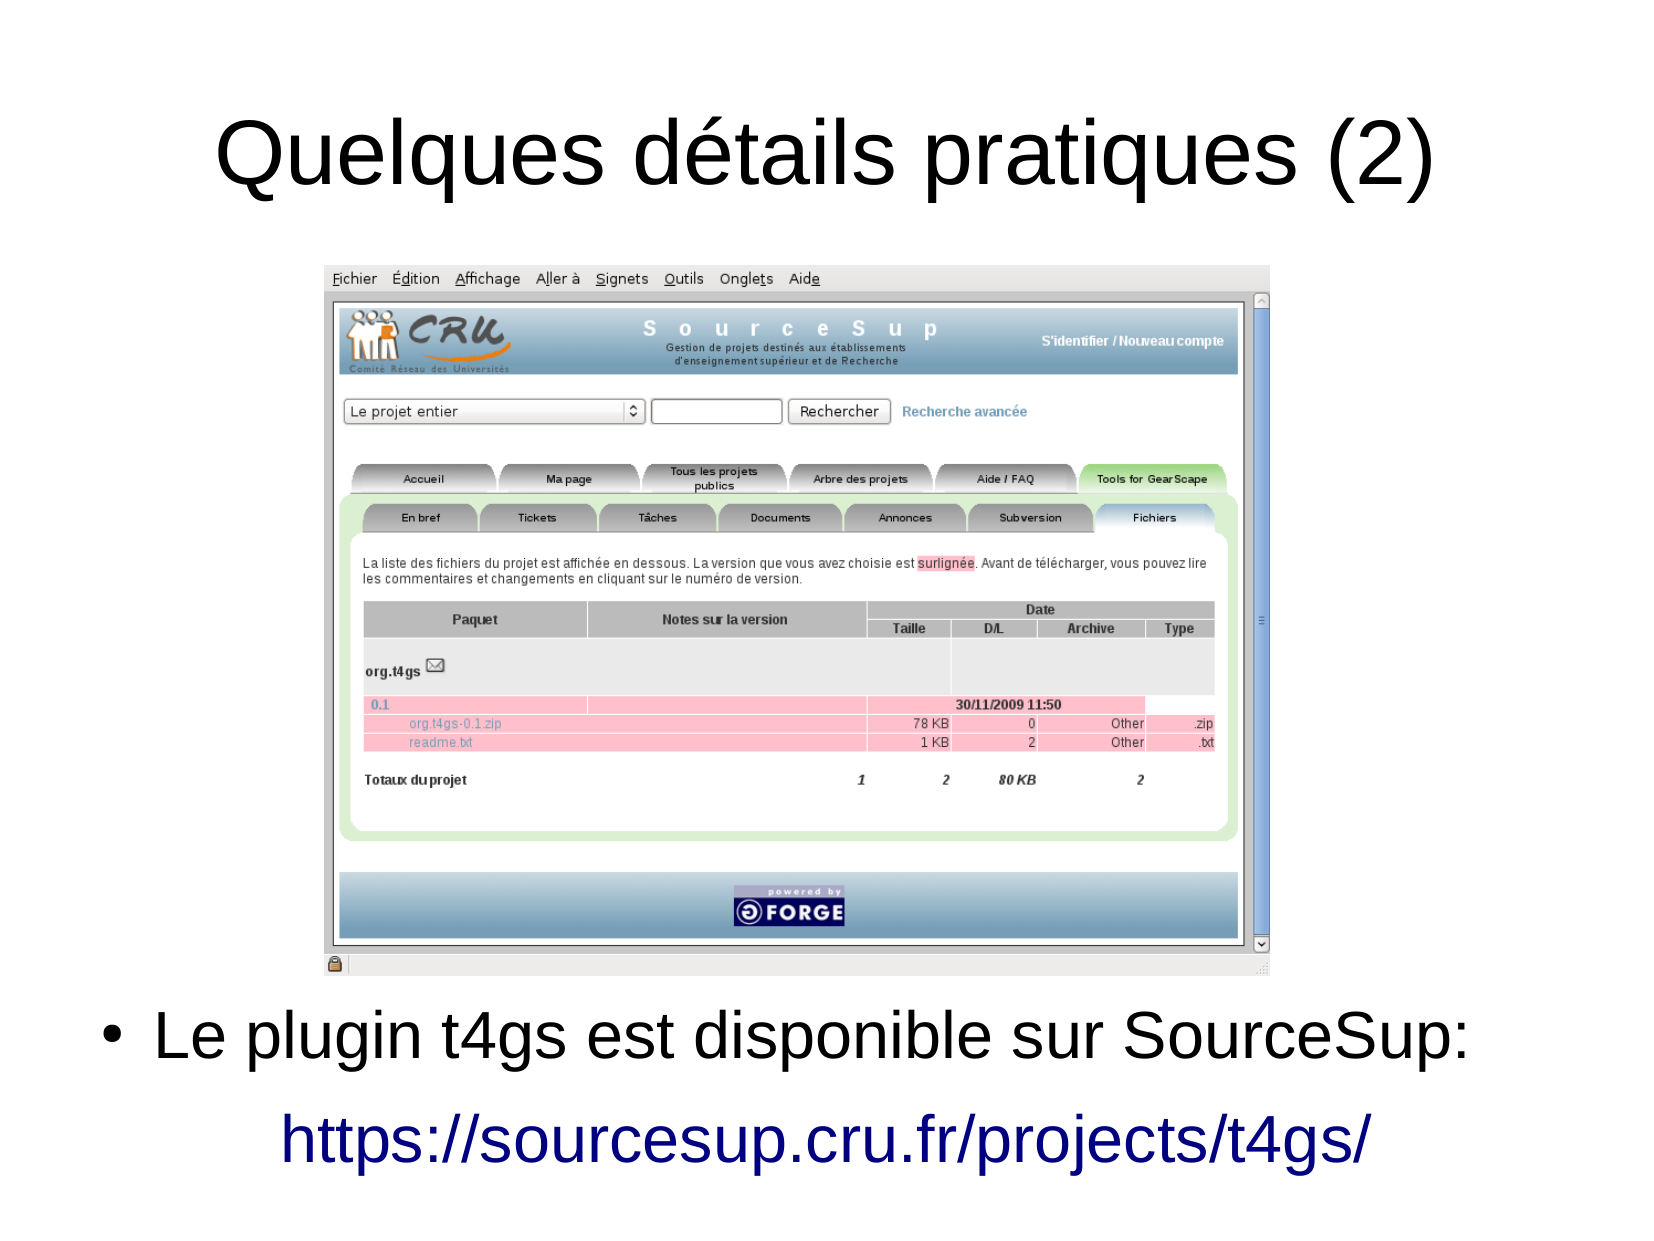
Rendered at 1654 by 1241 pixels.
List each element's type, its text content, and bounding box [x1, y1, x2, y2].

title Quelques détails pratiques (2) [82, 49, 1571, 257]
picture [324, 265, 1270, 976]
list Le plugin t4gs est disponible sur SourceSup: https://sourcesup.cru.fr/projects/t4gs/ [82, 998, 1571, 1236]
